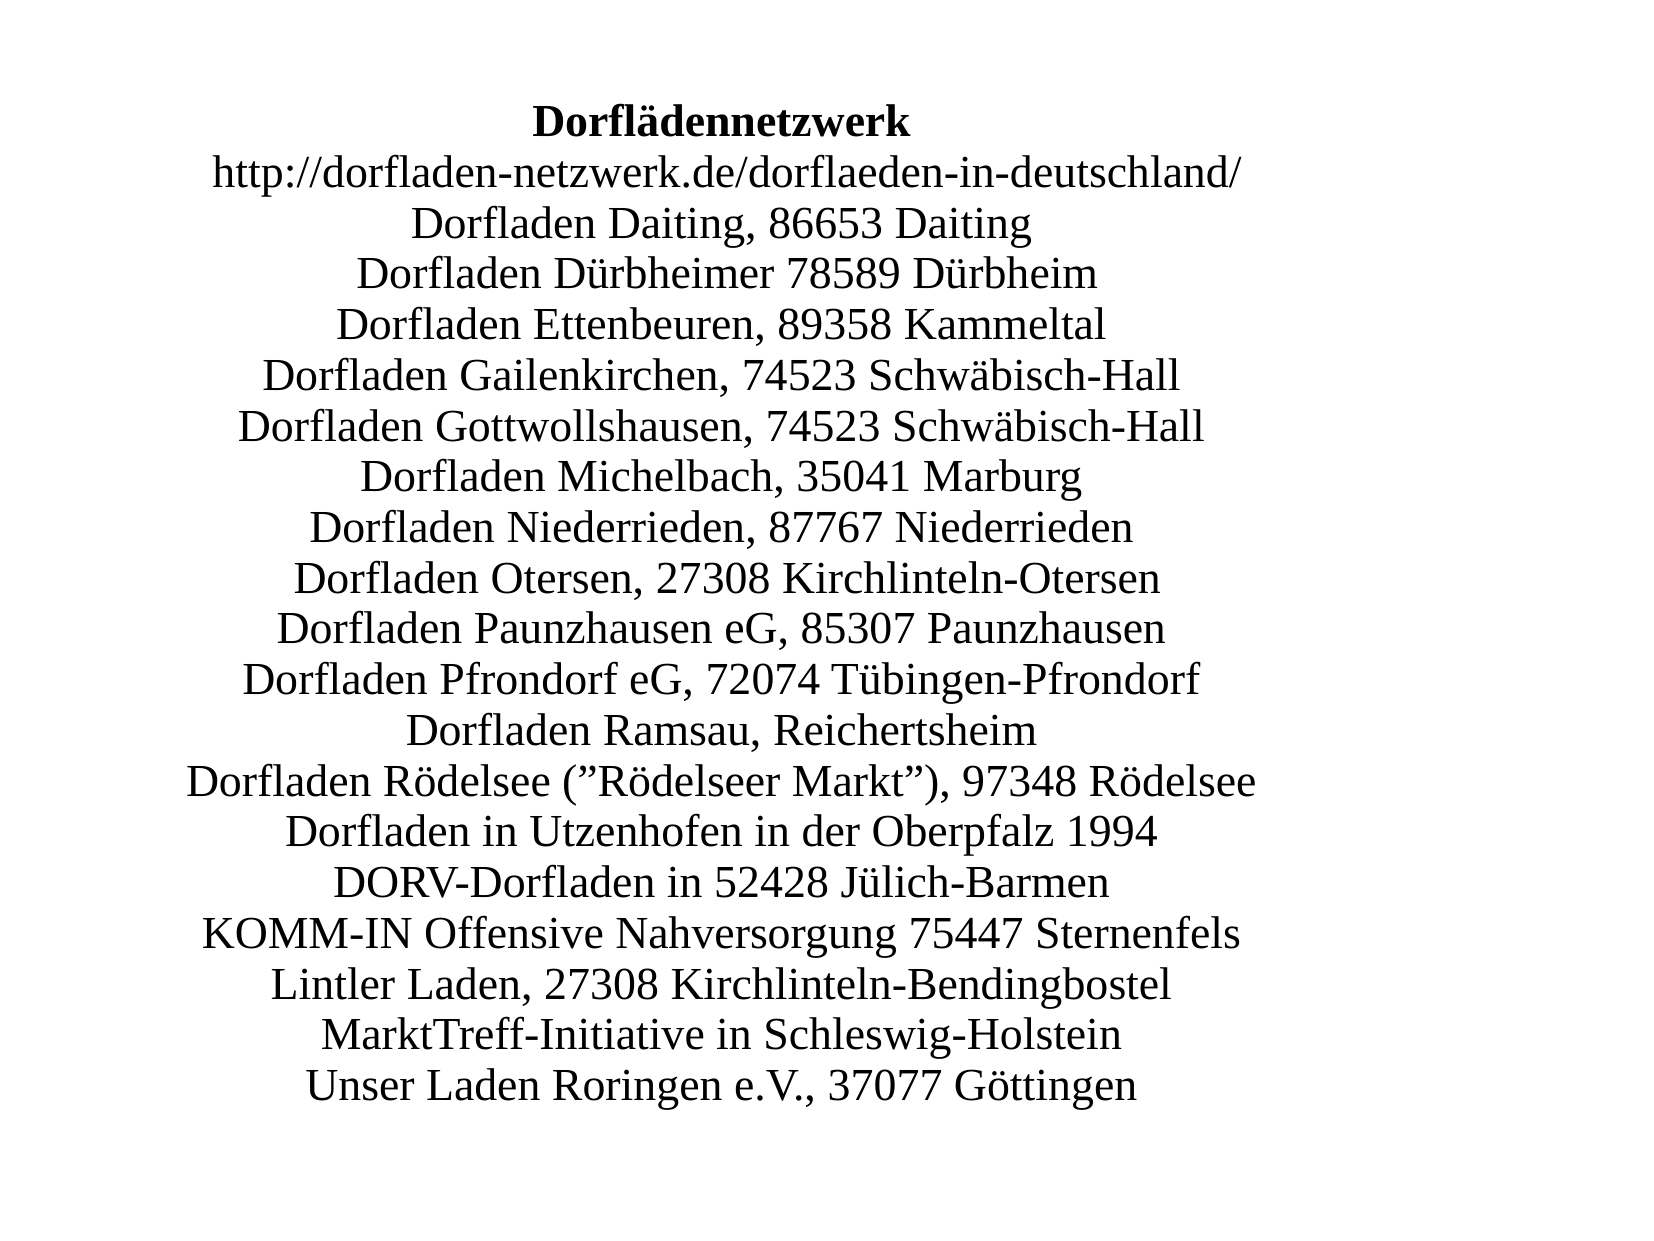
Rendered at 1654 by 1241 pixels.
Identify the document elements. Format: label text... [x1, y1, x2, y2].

text_box Dorflädennetzwerk http://dorfladen-netzwerk.de/dorflaeden-in-deutschland/ Dorfladen Daiting, 86653 Daiting Dorfladen Dürbheimer 78589 Dürbheim Dorfladen Ettenbeuren, 89358 Kammeltal Dorfladen Gailenkirchen, 74523 Schwäbisch-Hall Dorfladen Gottwollshausen, 74523 Schwäbisch-Hall Dorfladen Michelbach, 35041 Marburg Dorfladen Niederrieden, 87767 Niederrieden Dorfladen Otersen, 27308 Kirchlinteln-Otersen Dorfladen Paunzhausen eG, 85307 Paunzhausen Dorfladen Pfrondorf eG, 72074 Tübingen-Pfrondorf Dorfladen Ramsau, Reichertsheim Dorfladen Rödelsee (”Rödelseer Markt”), 97348 Rödelsee Dorfladen in Utzenhofen in der Oberpfalz 1994 DORV-Dorfladen in 52428 Jülich-Barmen KOMM-IN Offensive Nahversorgung 75447 Sternenfels Lintler Laden, 27308 Kirchlinteln-Bendingbostel MarktTreff-Initiative in Schleswig-Holstein Unser Laden Roringen e.V., 37077 Göttingen [171, 88, 1284, 1118]
